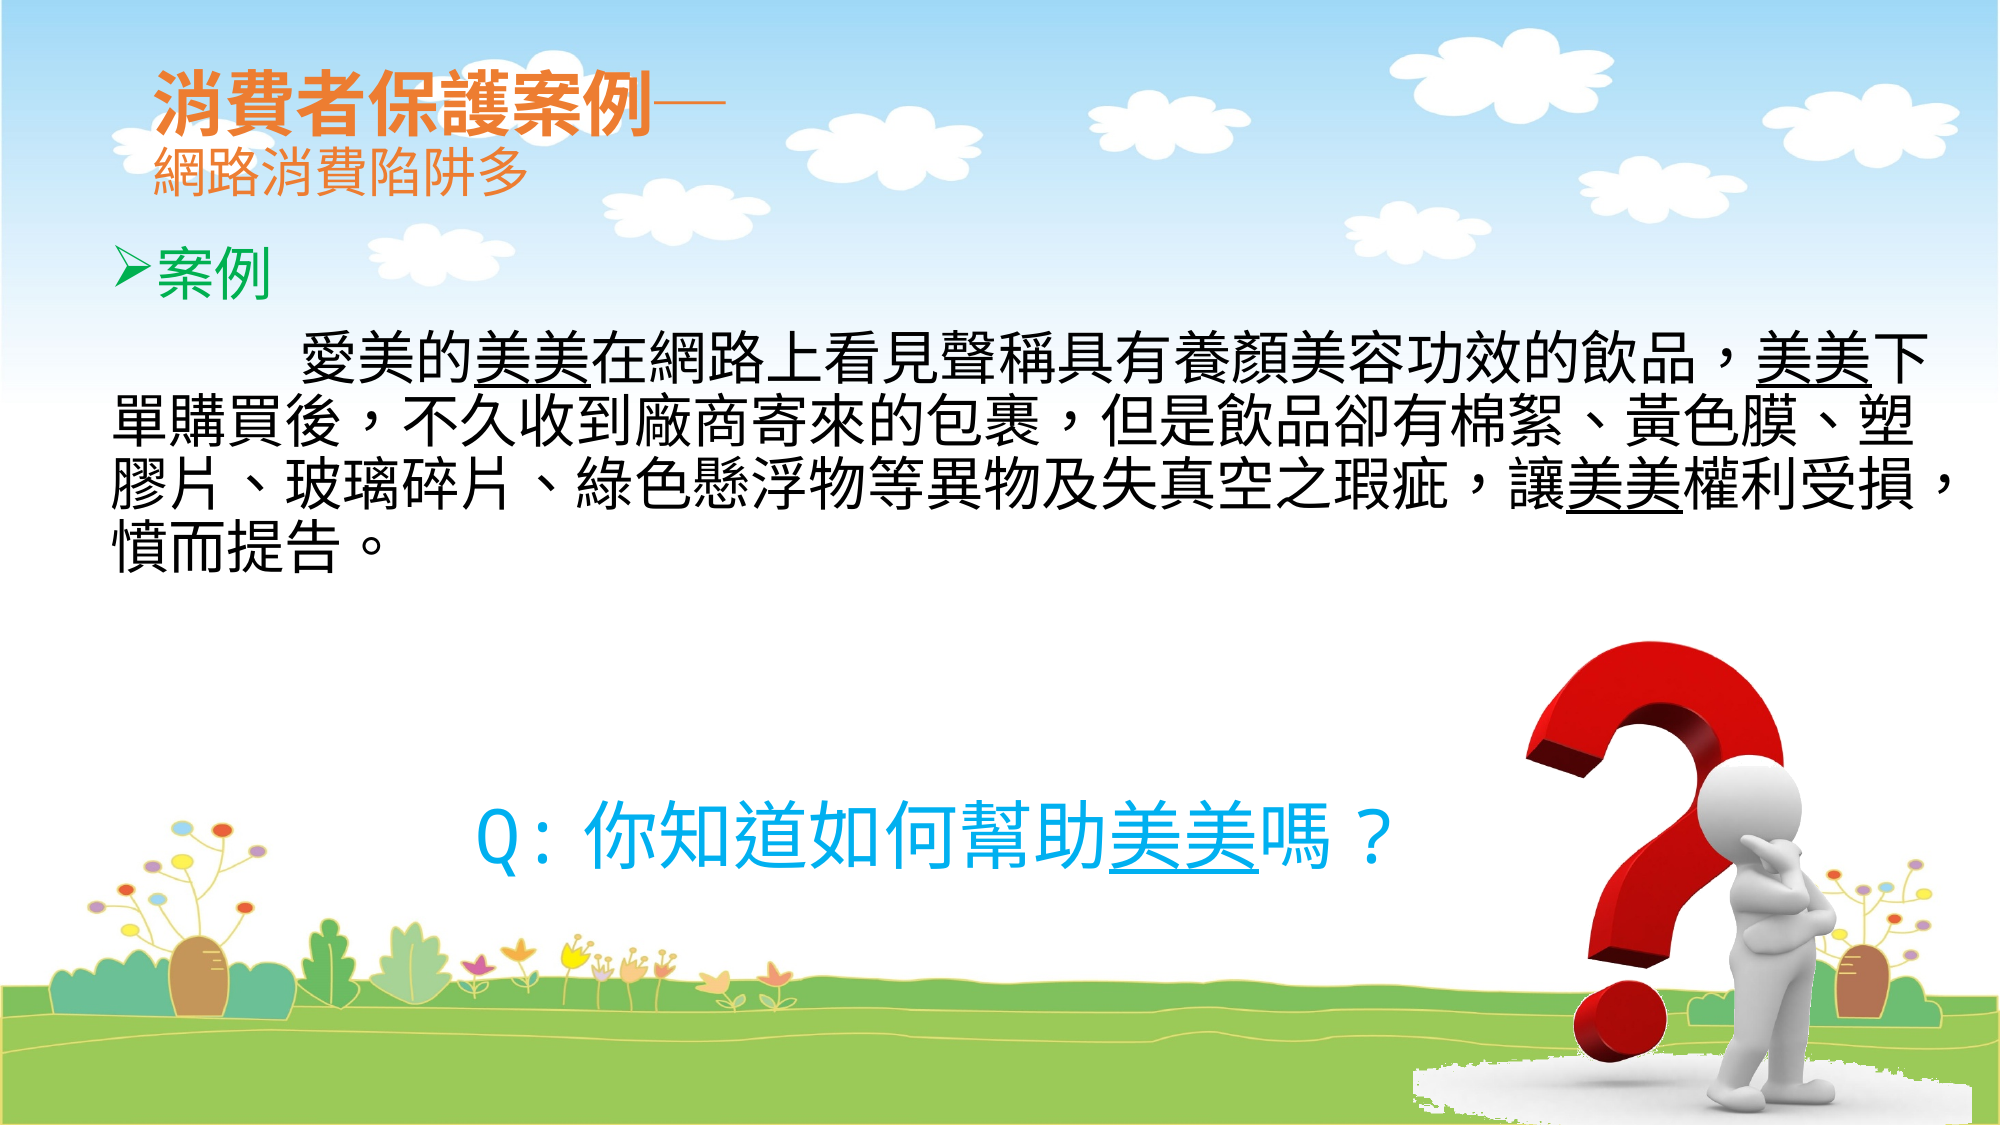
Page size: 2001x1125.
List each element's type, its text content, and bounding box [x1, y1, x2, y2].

text_box Q:你知道如何幫助美美嗎? [460, 780, 1423, 886]
title 消費者保護案例─ 網路消費陷阱多 [137, 59, 1863, 238]
list 案例 愛美的美美在網路上看見聲稱具有養顏美容功效的飲品，美美下單購買後，不久收到廠商寄來的包裹，但是飲品卻有棉絮、黃色膜、塑膠片、玻璃碎片、綠色懸浮物等異物及失真空之瑕疵，讓美美權利受損，憤而提告。 [94, 238, 1948, 1081]
picture [0, 0, 2000, 1125]
